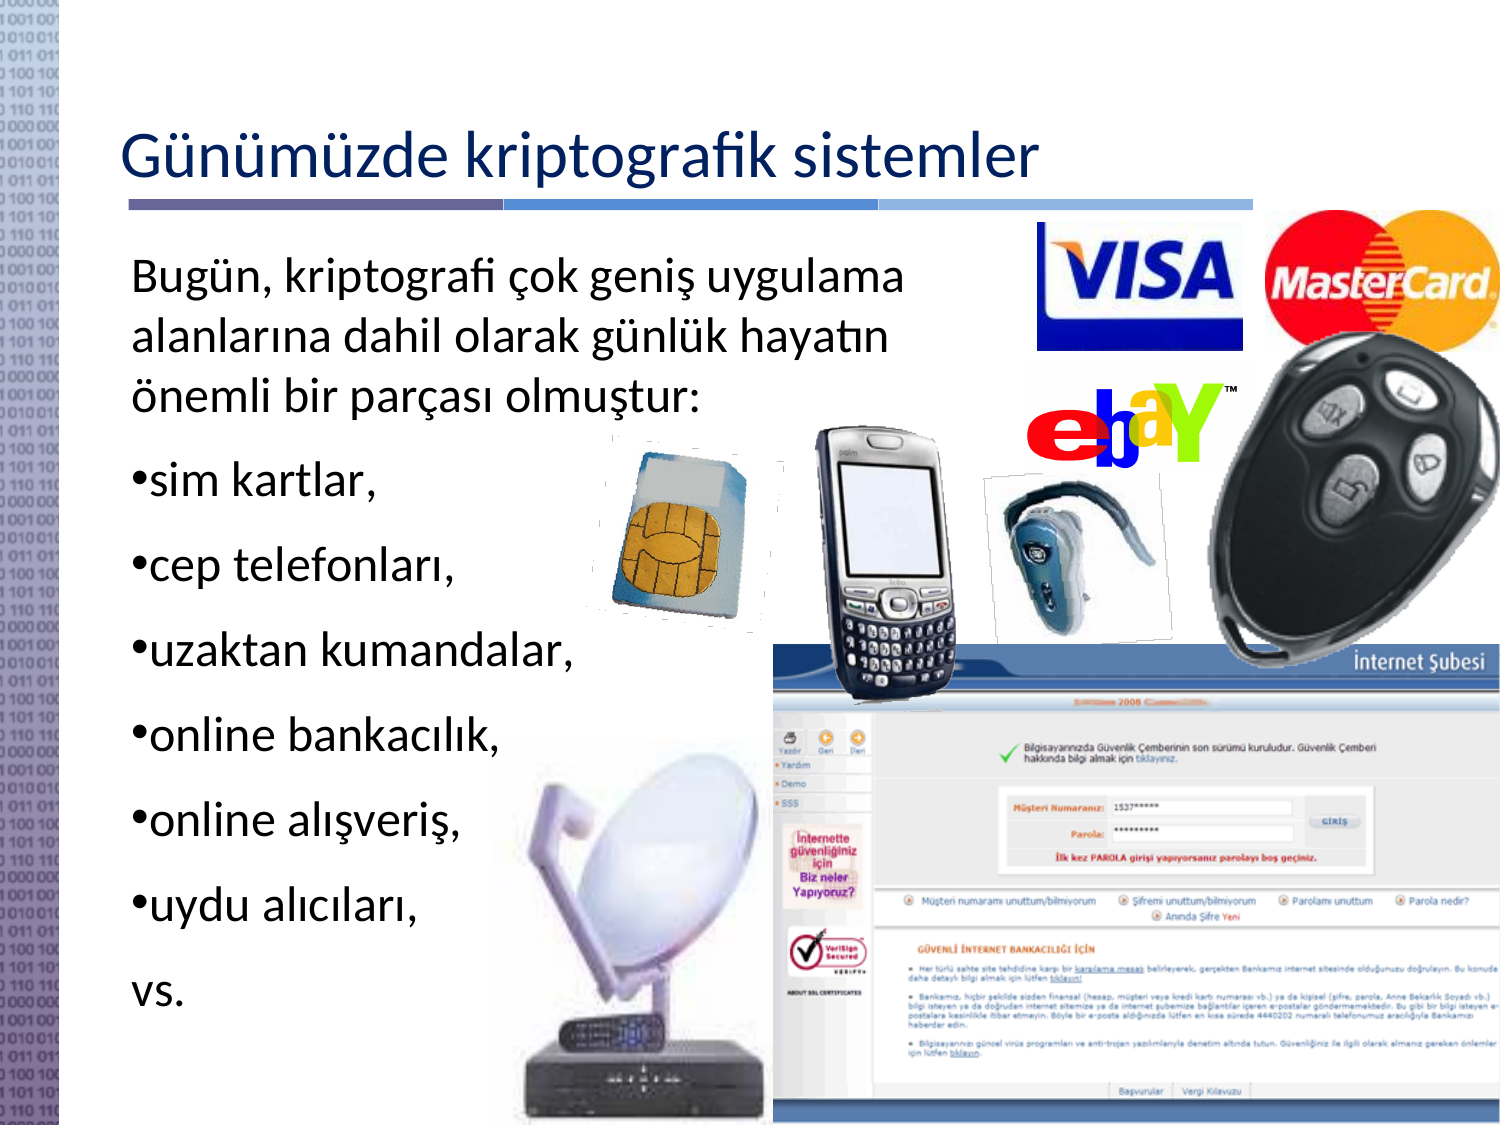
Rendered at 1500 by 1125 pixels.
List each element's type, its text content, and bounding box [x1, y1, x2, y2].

picture [494, 210, 1500, 1125]
text_box [128, 199, 1253, 211]
picture [0, 0, 60, 1125]
text_box Bugün, kriptografi çok geniş uygulama alanlarına dahil olarak günlük hayatın önemli bir parçası olmuştur: sim kartlar, cep telefonları, uzaktan kumandalar, online bankacılık, online alışveriş, uydu alıcıları, vs. [117, 234, 973, 1025]
text_box Günümüzde kriptografik sistemler [105, 103, 1313, 199]
picture [586, 435, 784, 633]
